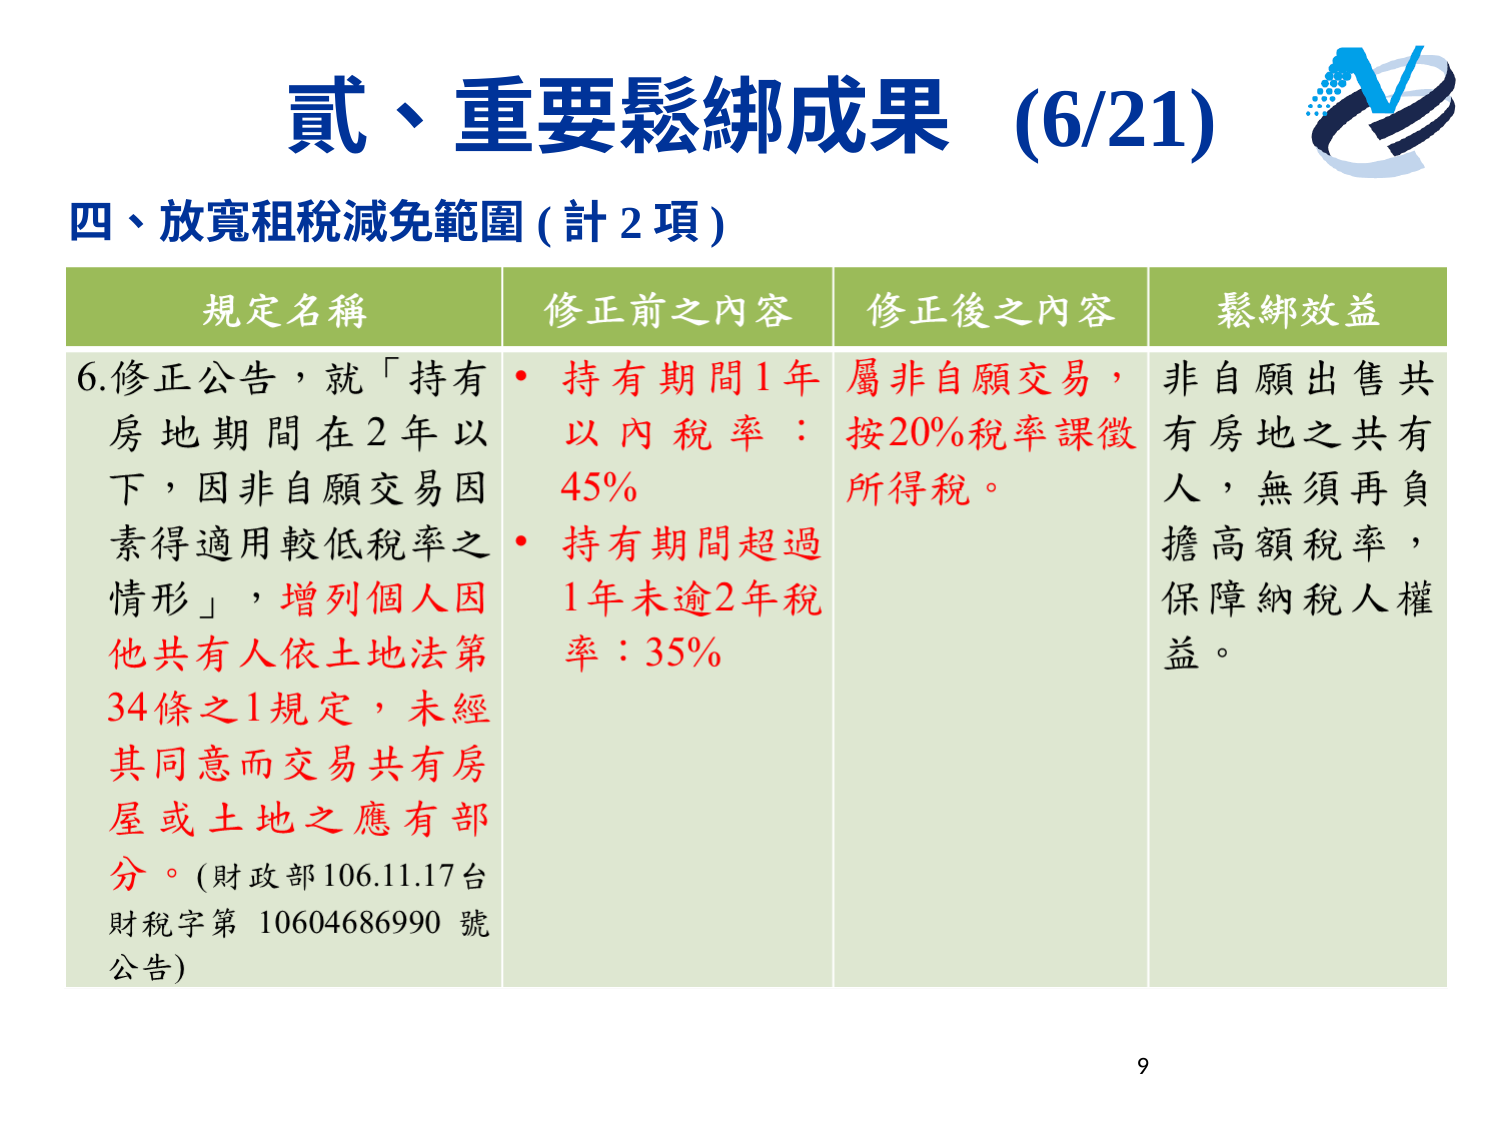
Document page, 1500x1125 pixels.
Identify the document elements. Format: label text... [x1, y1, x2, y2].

text_box 9 [1121, 1035, 1472, 1095]
text_box 四、放寬租稅減免範圍(計2項) [53, 184, 693, 256]
title 貳、重要鬆綁成果 (6/21) [76, 19, 1427, 207]
picture [64, 266, 1448, 1006]
